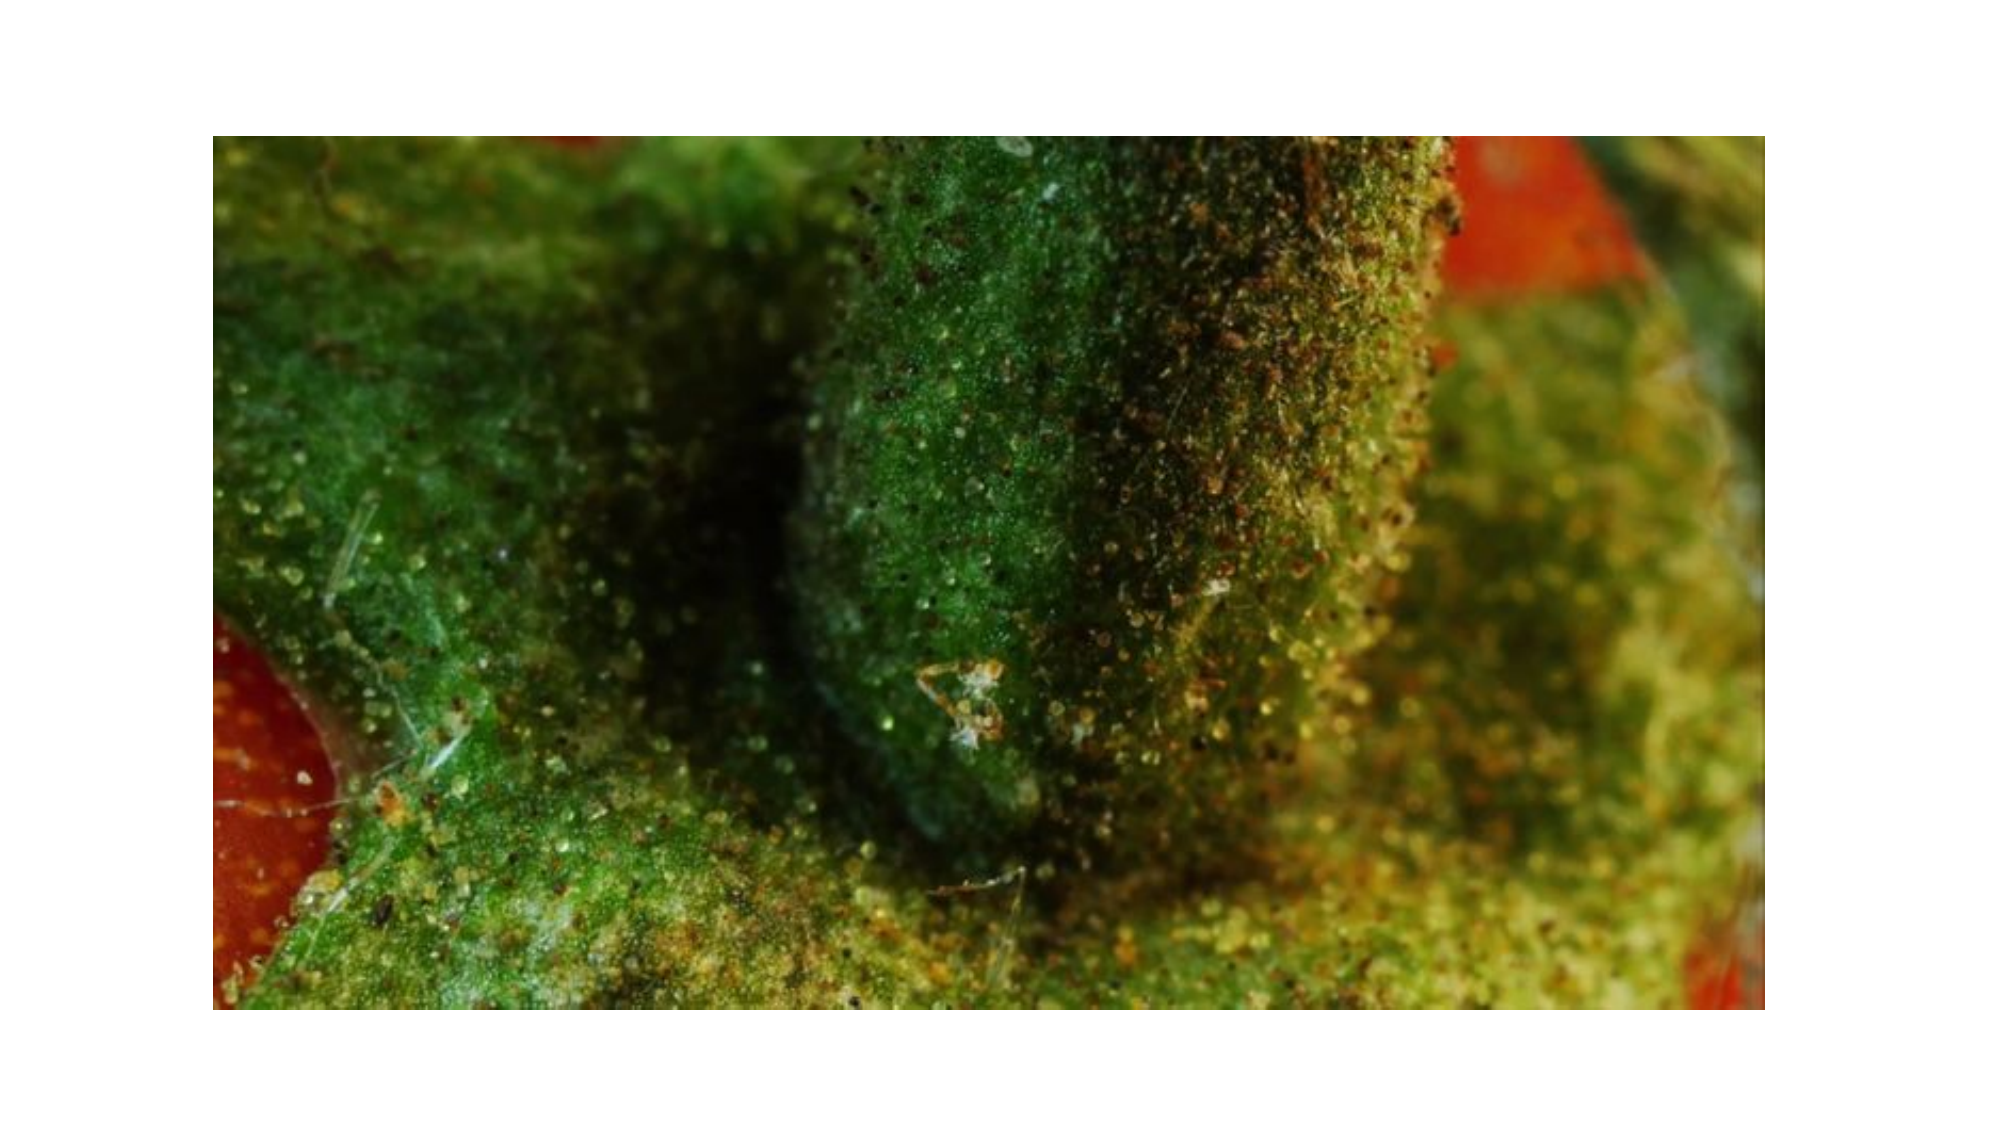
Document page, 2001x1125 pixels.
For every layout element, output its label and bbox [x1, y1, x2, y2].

picture [213, 136, 1765, 1010]
